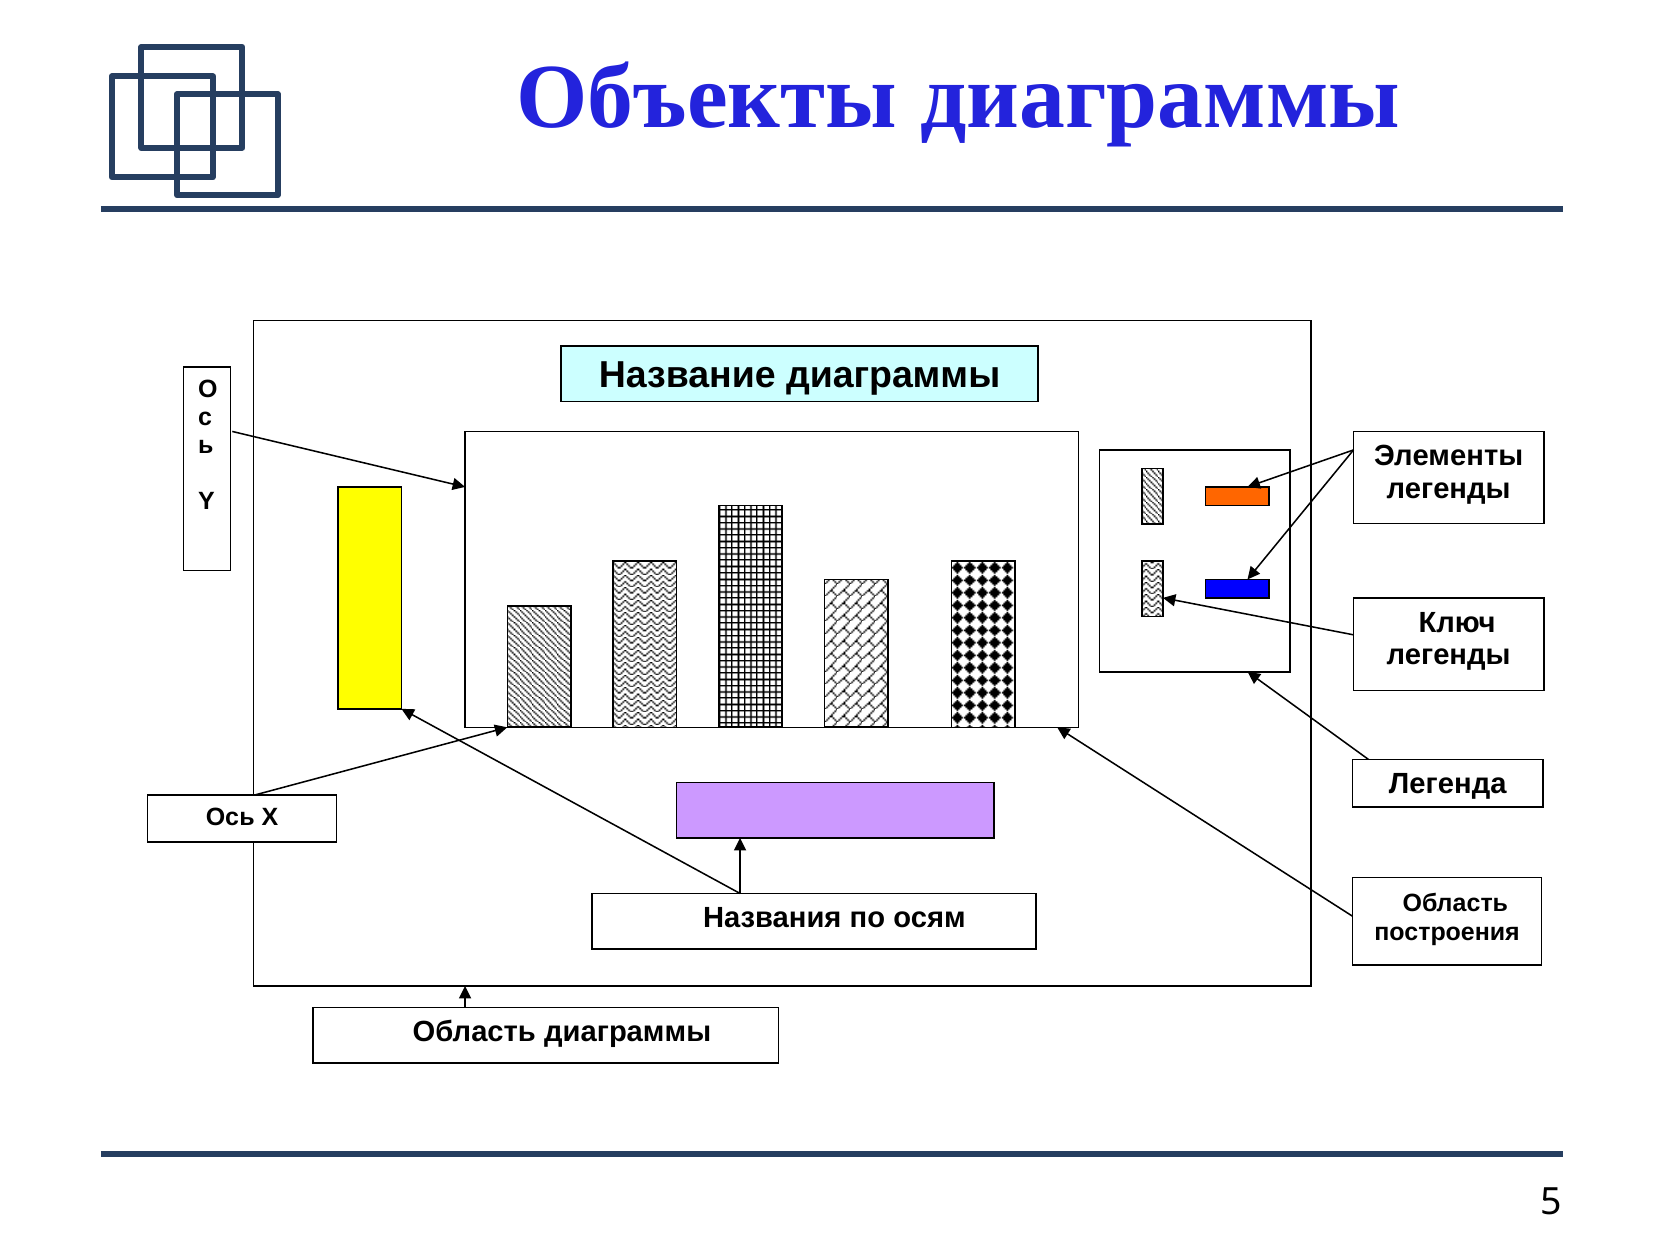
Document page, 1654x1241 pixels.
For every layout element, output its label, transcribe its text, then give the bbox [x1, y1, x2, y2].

text_box Ось X [147, 795, 337, 843]
text_box Область построения [1352, 877, 1542, 966]
text_box О с ь Y [183, 367, 231, 571]
text_box Область диаграммы [312, 1007, 779, 1063]
text_box Название диаграммы [561, 346, 1039, 402]
text_box Элементы легенды [1353, 431, 1545, 524]
text_box Названия по осям [591, 893, 1037, 949]
text_box [253, 320, 1312, 986]
text_box Ключ легенды [1353, 597, 1545, 691]
text_box Легенда [1352, 759, 1544, 807]
text_box Объекты диаграммы [500, 45, 1418, 148]
